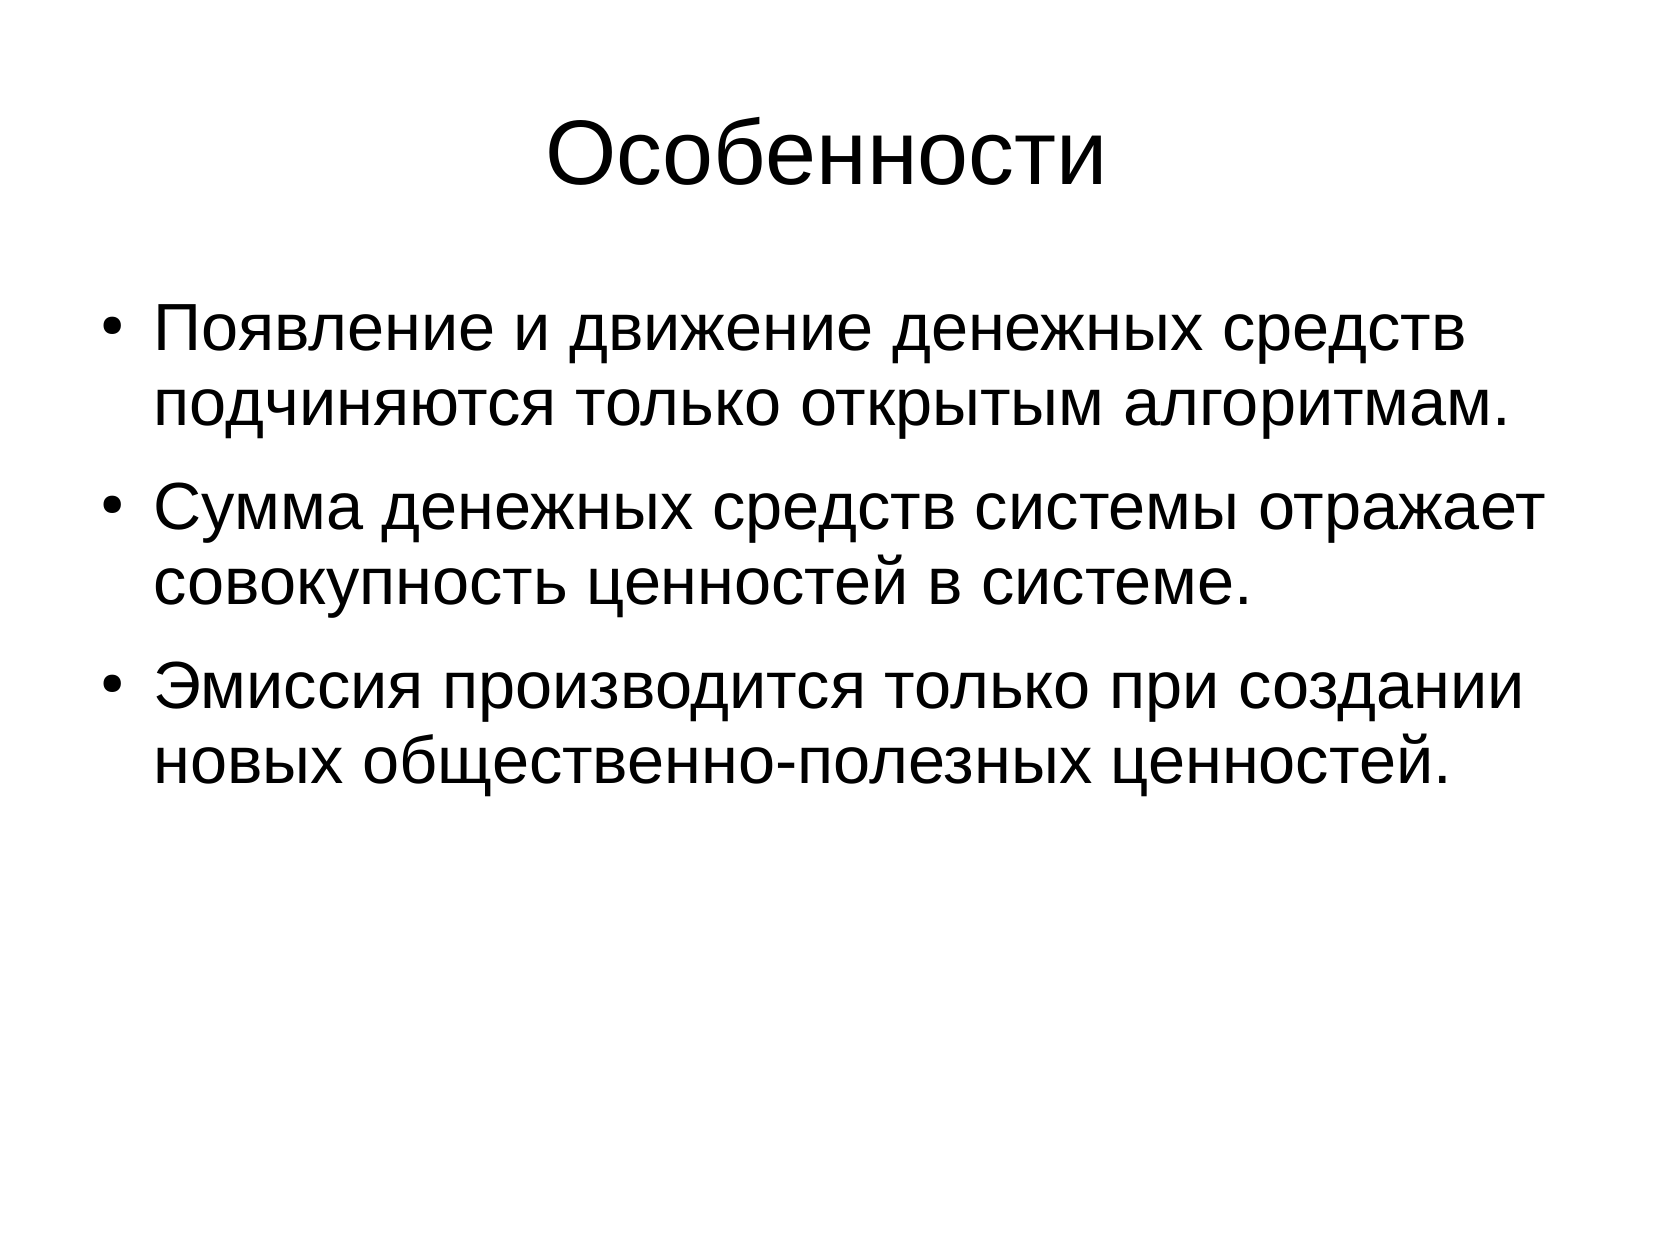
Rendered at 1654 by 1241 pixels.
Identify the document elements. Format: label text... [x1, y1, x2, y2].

title Особенности [82, 49, 1571, 257]
list Появление и движение денежных средств подчиняются только открытым алгоритмам. Сумма денежных средств системы отражает совокупность ценностей в системе. Эмиссия производится только при создании новых общественно-полезных ценностей. [82, 290, 1571, 1010]
